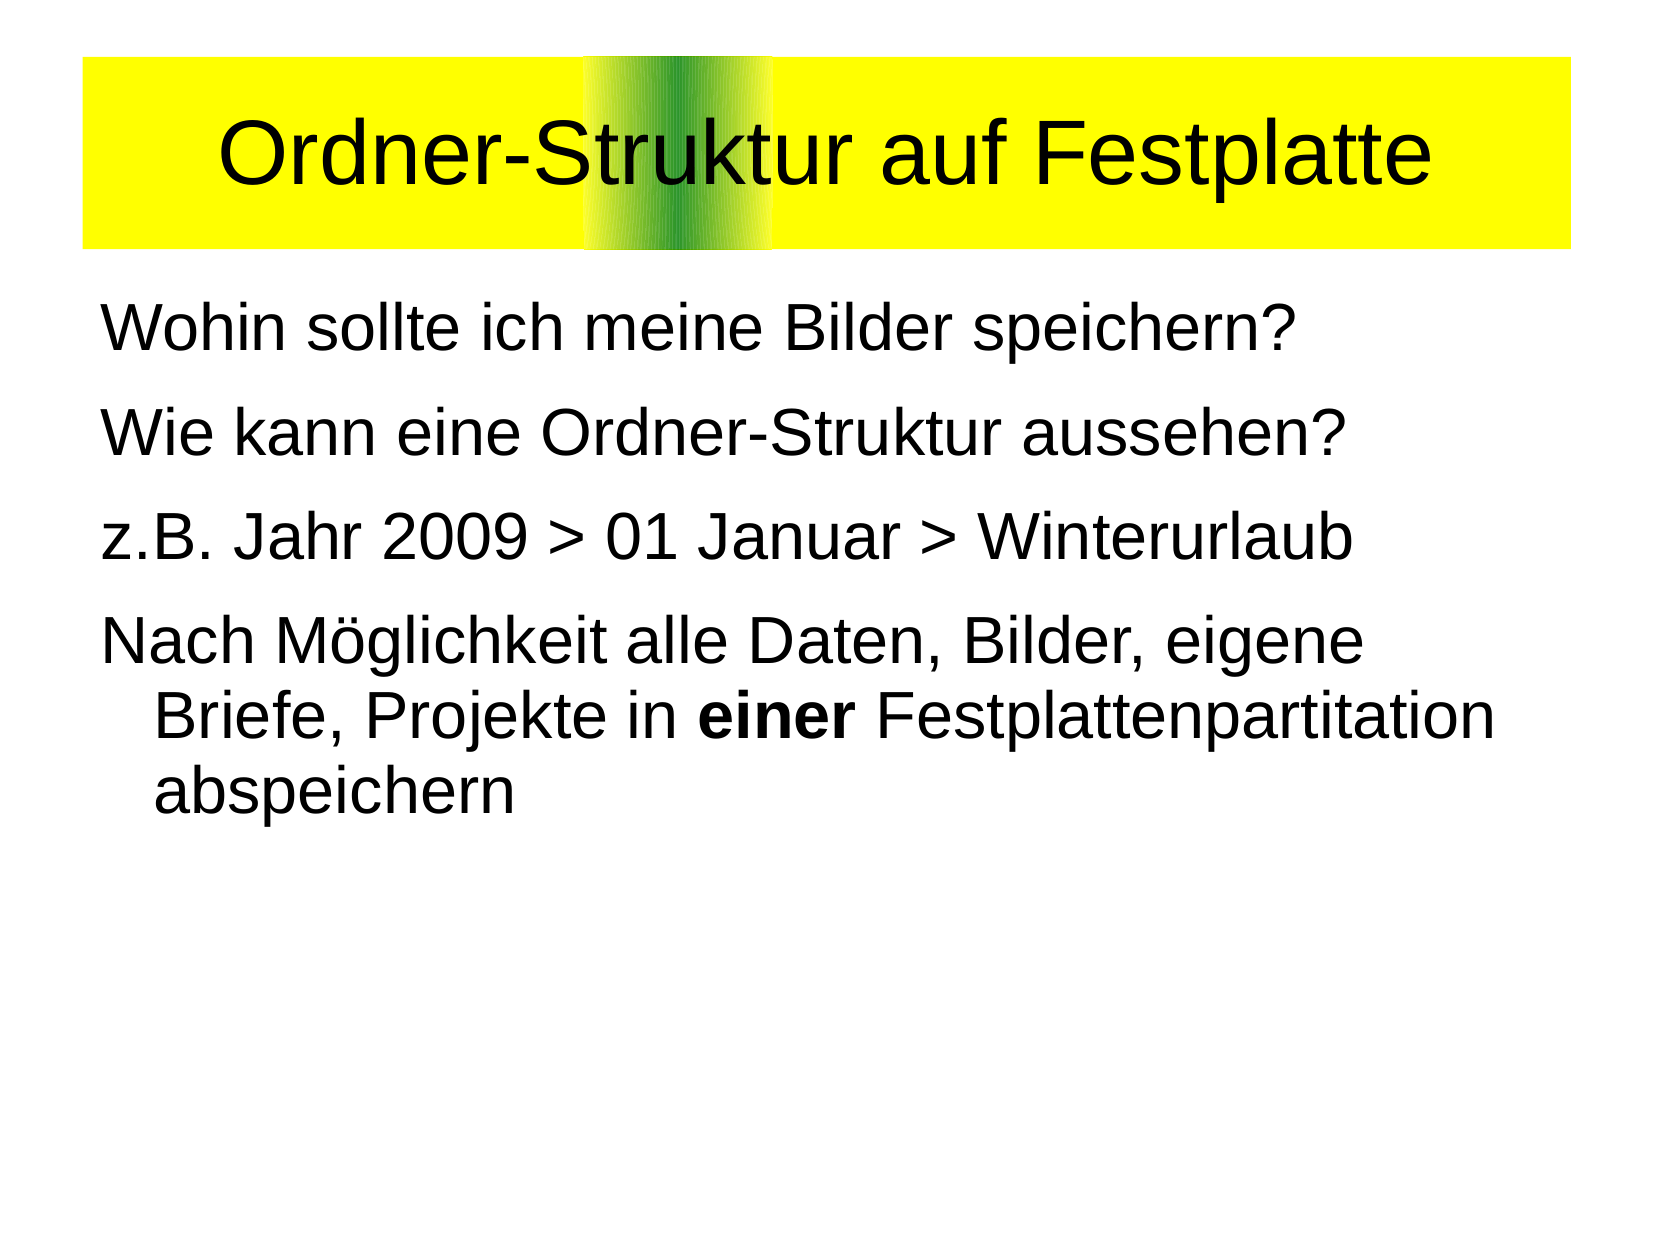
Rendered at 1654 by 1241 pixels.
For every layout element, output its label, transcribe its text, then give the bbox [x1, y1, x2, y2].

list Wohin sollte ich meine Bilder speichern? Wie kann eine Ordner-Struktur aussehen? z.B. Jahr 2009 > 01 Januar > Winterurlaub Nach Möglichkeit alle Daten, Bilder, eigene Briefe, Projekte in einer Festplattenpartitation abspeichern [82, 290, 1571, 1094]
title Ordner-Struktur auf Festplatte [82, 56, 1571, 250]
